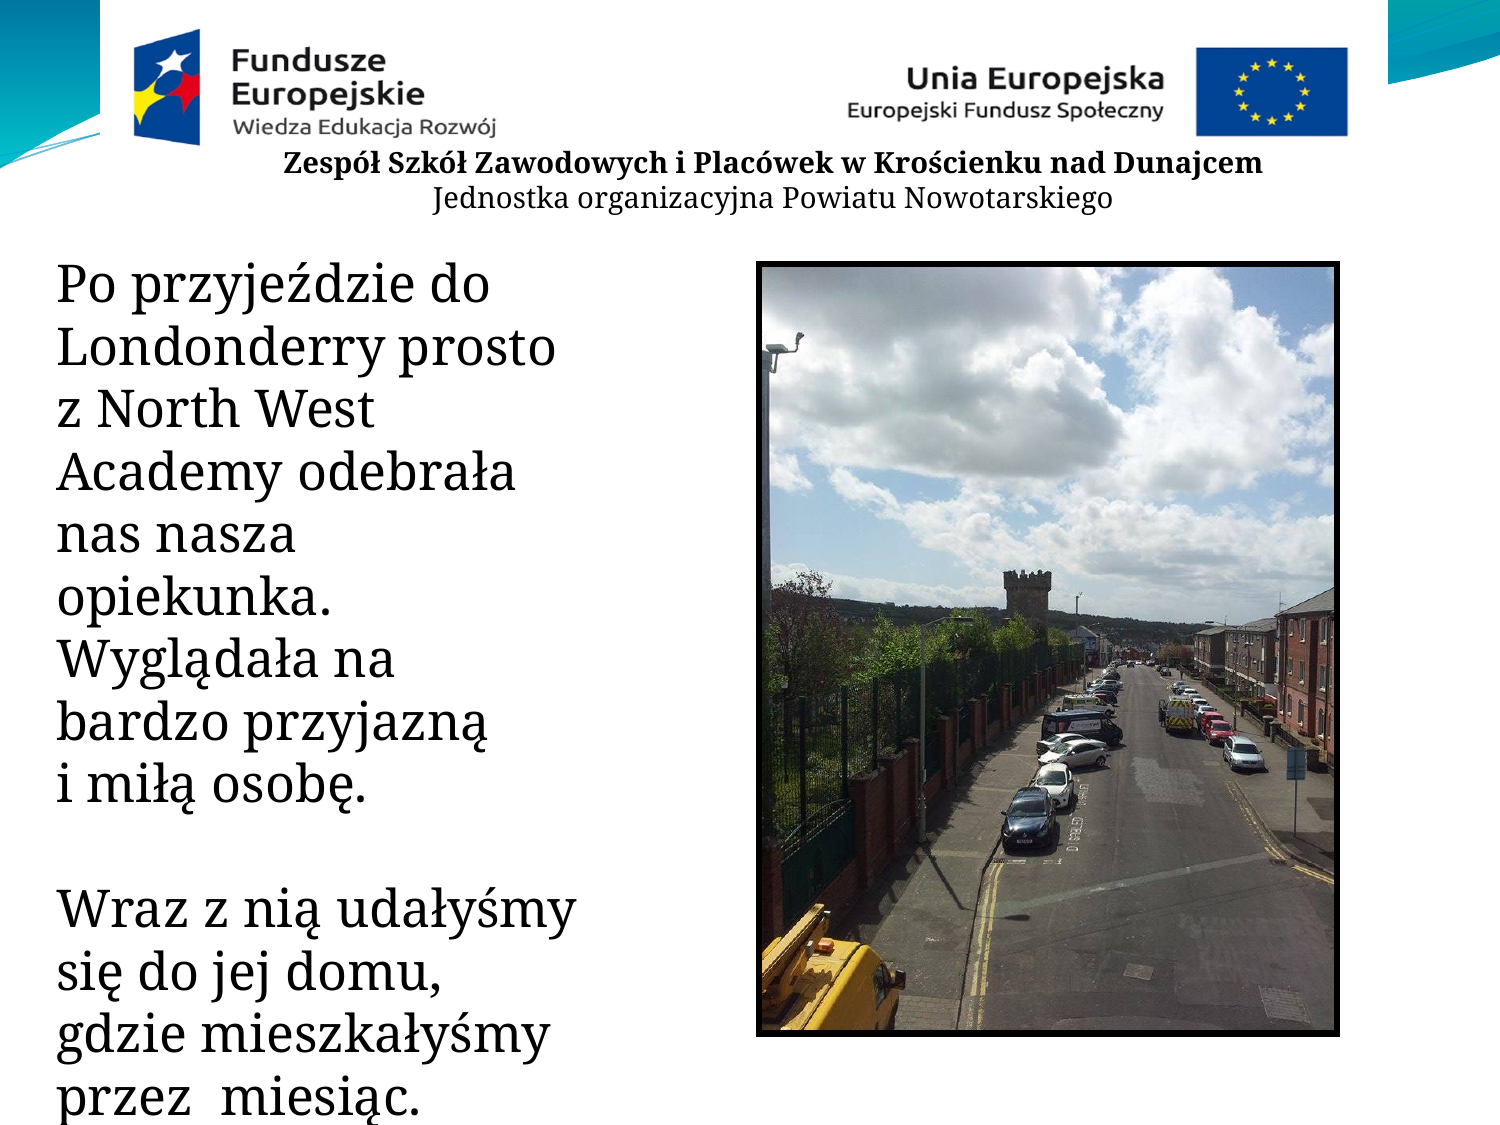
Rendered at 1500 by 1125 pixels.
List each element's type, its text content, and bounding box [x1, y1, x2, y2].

picture [100, 0, 1388, 173]
picture [761, 267, 1335, 1031]
text_box Zespół Szkół Zawodowych i Placówek w Krościenku nad Dunajcem Jednostka organizacyjna Powiatu Nowotarskiego [171, 137, 1376, 222]
text_box Po przyjeździe do Londonderry prosto z North West Academy odebrała nas nasza opiekunka. Wyglądała na bardzo przyjazną i miłą osobę. Wraz z nią udałyśmy się do jej domu, gdzie mieszkałyśmy przez miesiąc. [41, 243, 597, 1125]
